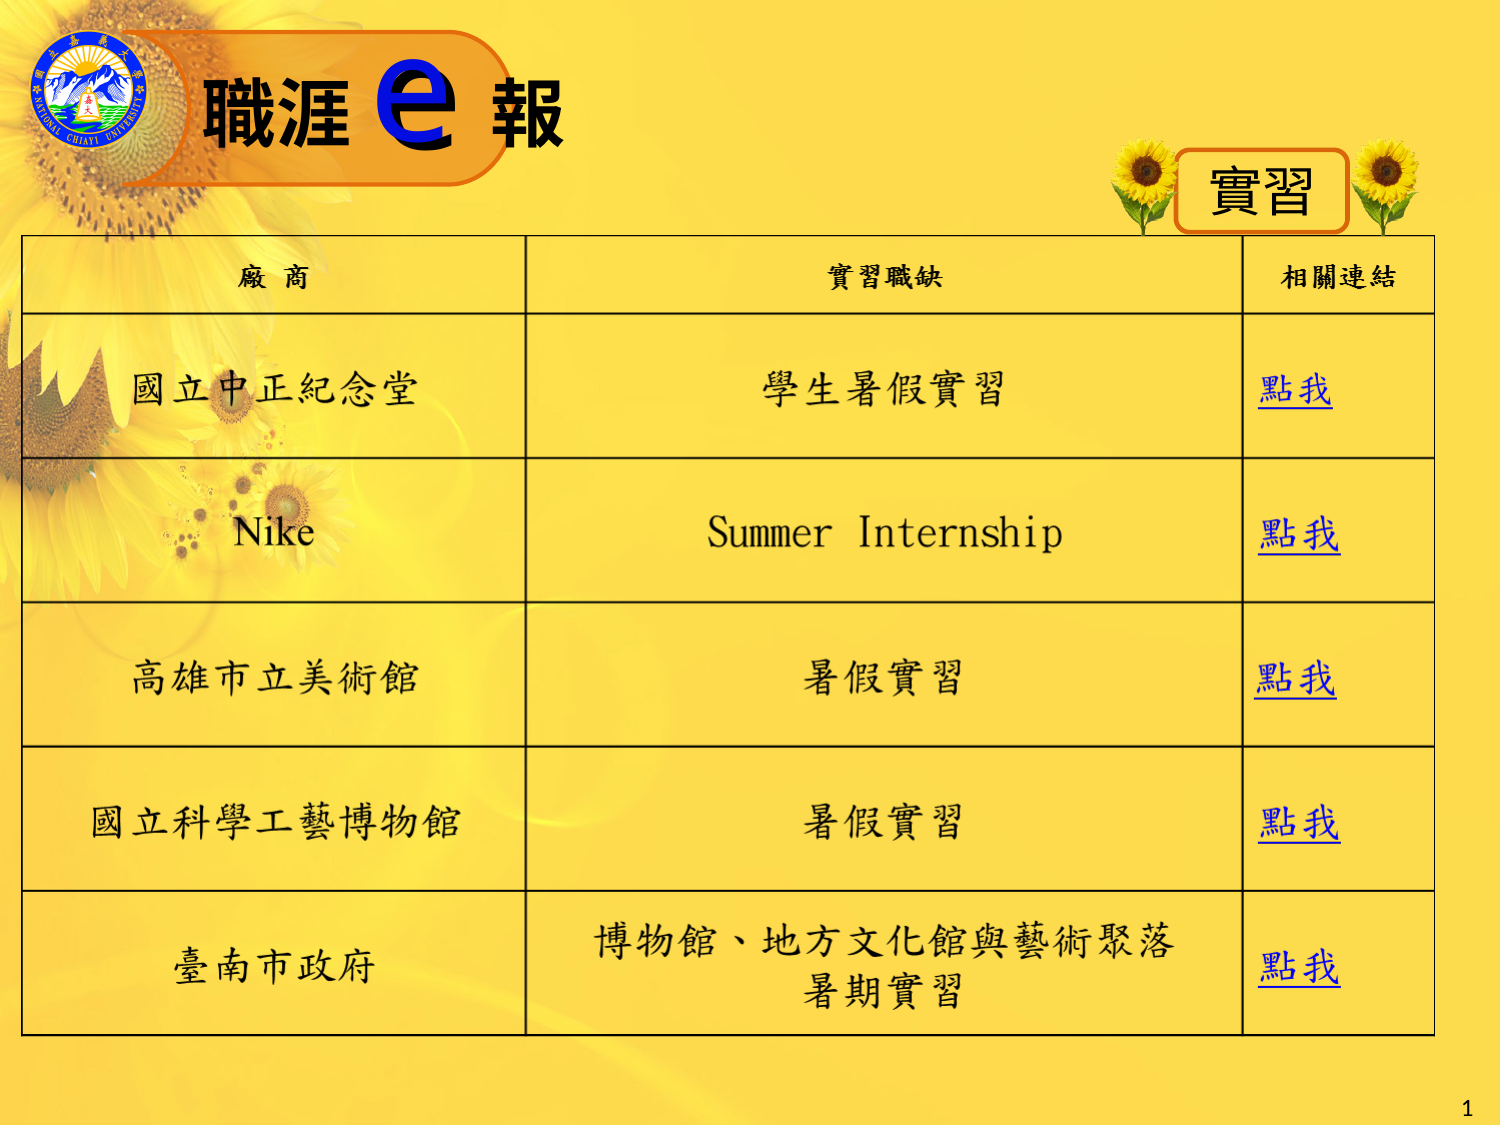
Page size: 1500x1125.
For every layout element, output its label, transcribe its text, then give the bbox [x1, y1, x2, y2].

picture [29, 30, 148, 150]
picture [21, 135, 1435, 1039]
text_box [123, 32, 186, 86]
text_box 1 [1445, 1084, 1490, 1125]
text_box 職涯e報 [186, 0, 609, 181]
text_box [123, 130, 469, 185]
text_box 實習 [1194, 149, 1333, 231]
